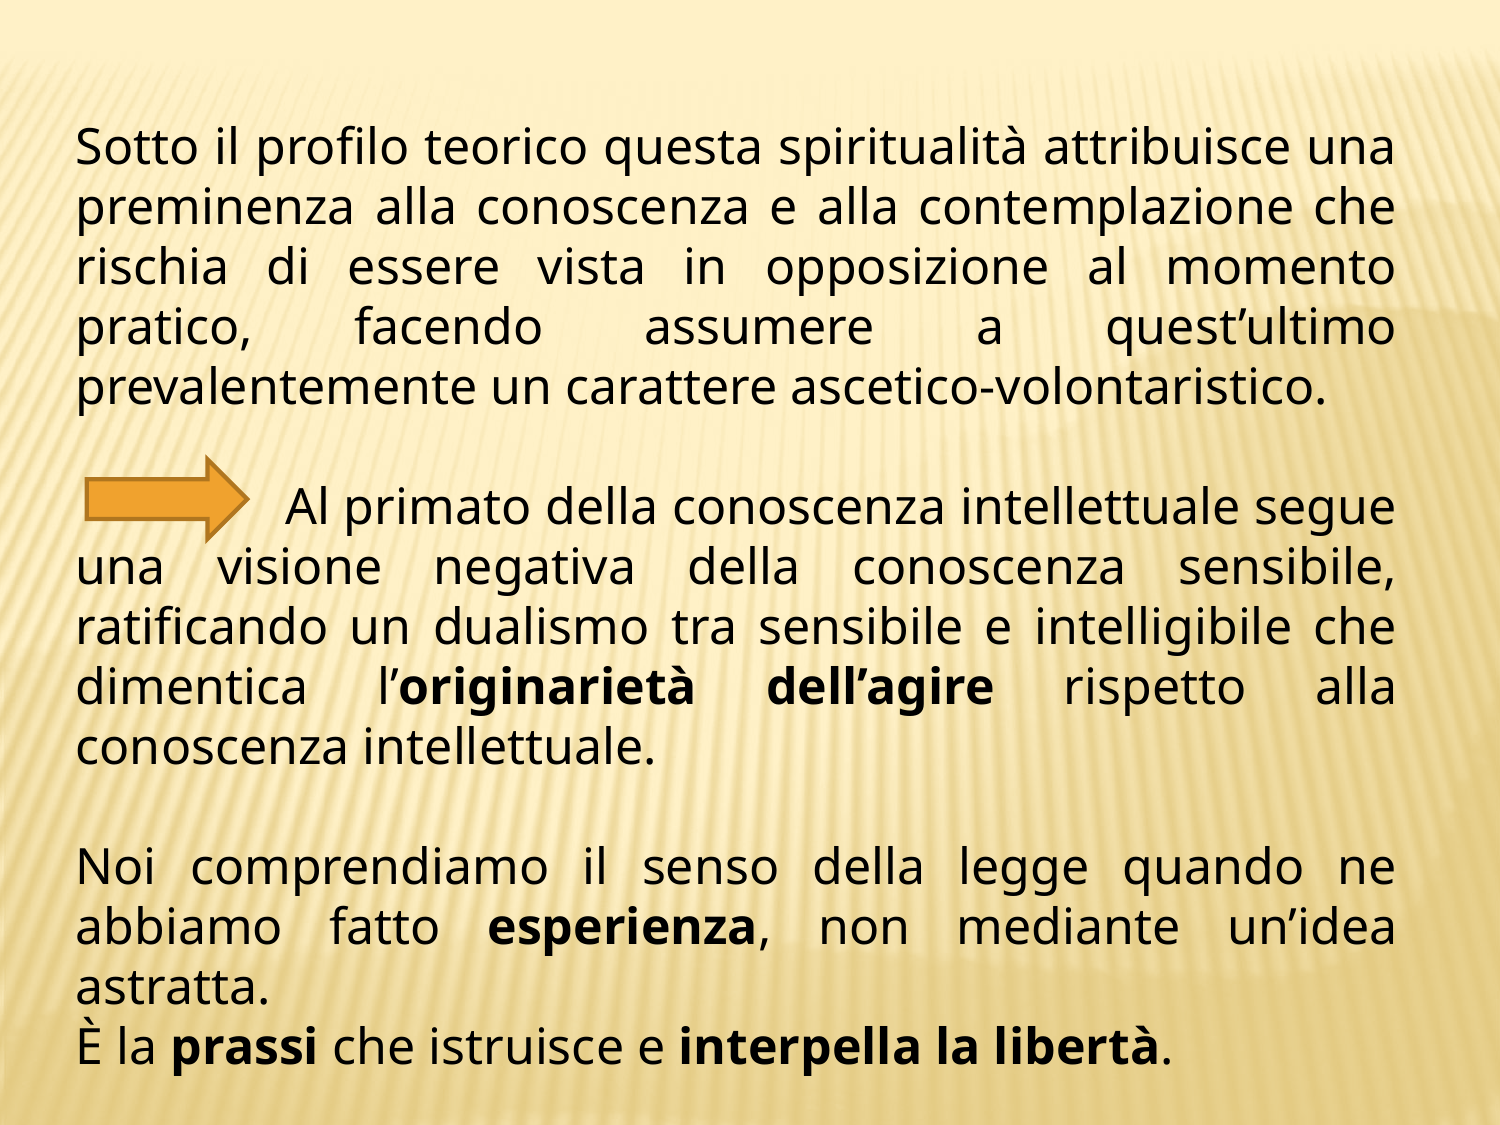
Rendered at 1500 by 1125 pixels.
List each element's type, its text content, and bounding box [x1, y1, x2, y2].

text_box [86, 459, 248, 539]
text_box Sotto il profilo teorico questa spiritualità attribuisce una preminenza alla conoscenza e alla contemplazione che rischia di essere vista in opposizione al momento pratico, facendo assumere a quest’ultimo prevalentemente un carattere ascetico-volontaristico. Al primato della conoscenza intellettuale segue una visione negativa della conoscenza sensibile, ratificando un dualismo tra sensibile e intelligibile che dimentica l’originarietà dell’agire rispetto alla conoscenza intellettuale. Noi comprendiamo il senso della legge quando ne abbiamo fatto esperienza, non mediante un’idea astratta. È la prassi che istruisce e interpella la libertà. [60, 107, 1432, 971]
